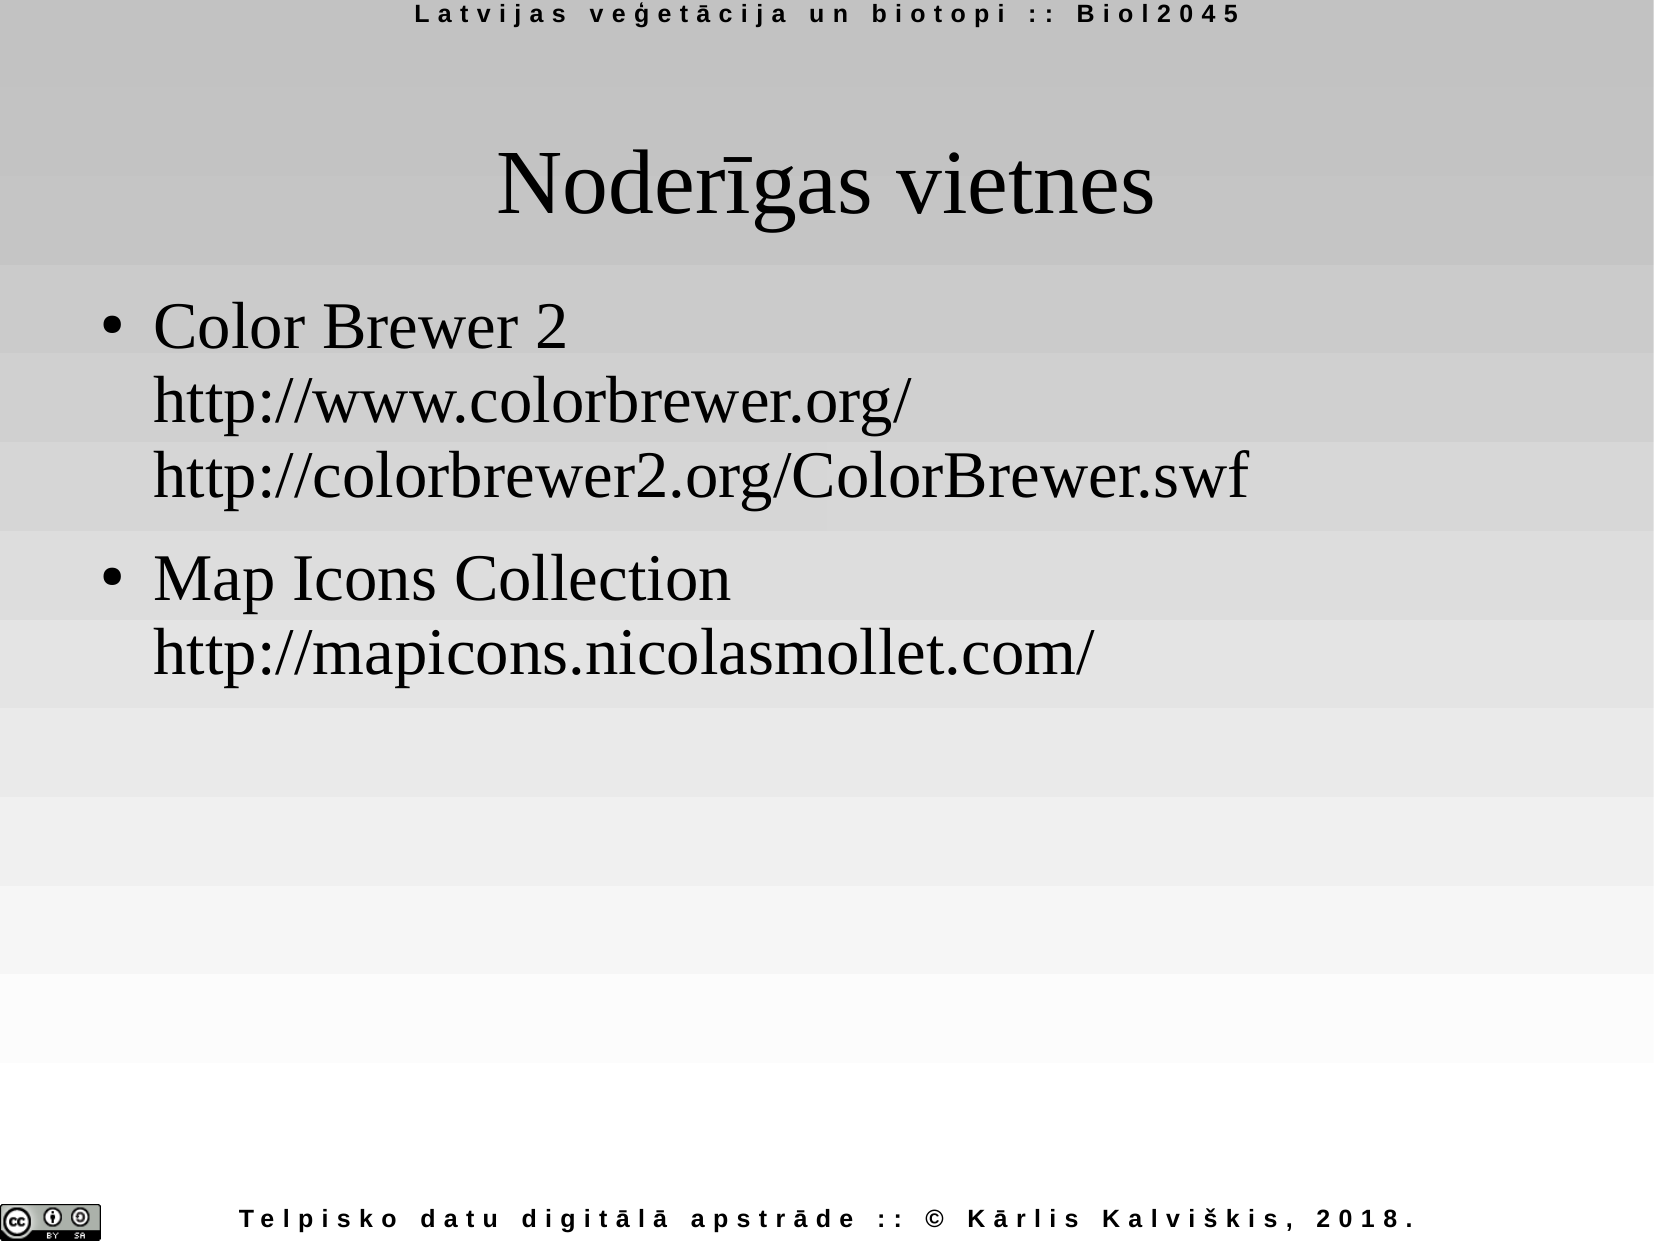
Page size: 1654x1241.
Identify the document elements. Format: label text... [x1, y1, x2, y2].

title Noderīgas vietnes [29, 49, 1625, 296]
list Color Brewer 2 http://www.colorbrewer.org/ http://colorbrewer2.org/ColorBrewer.swf Map Icons Collection http://mapicons.nicolasmollet.com/ [82, 289, 1571, 1113]
picture [0, 0, 1654, 1241]
